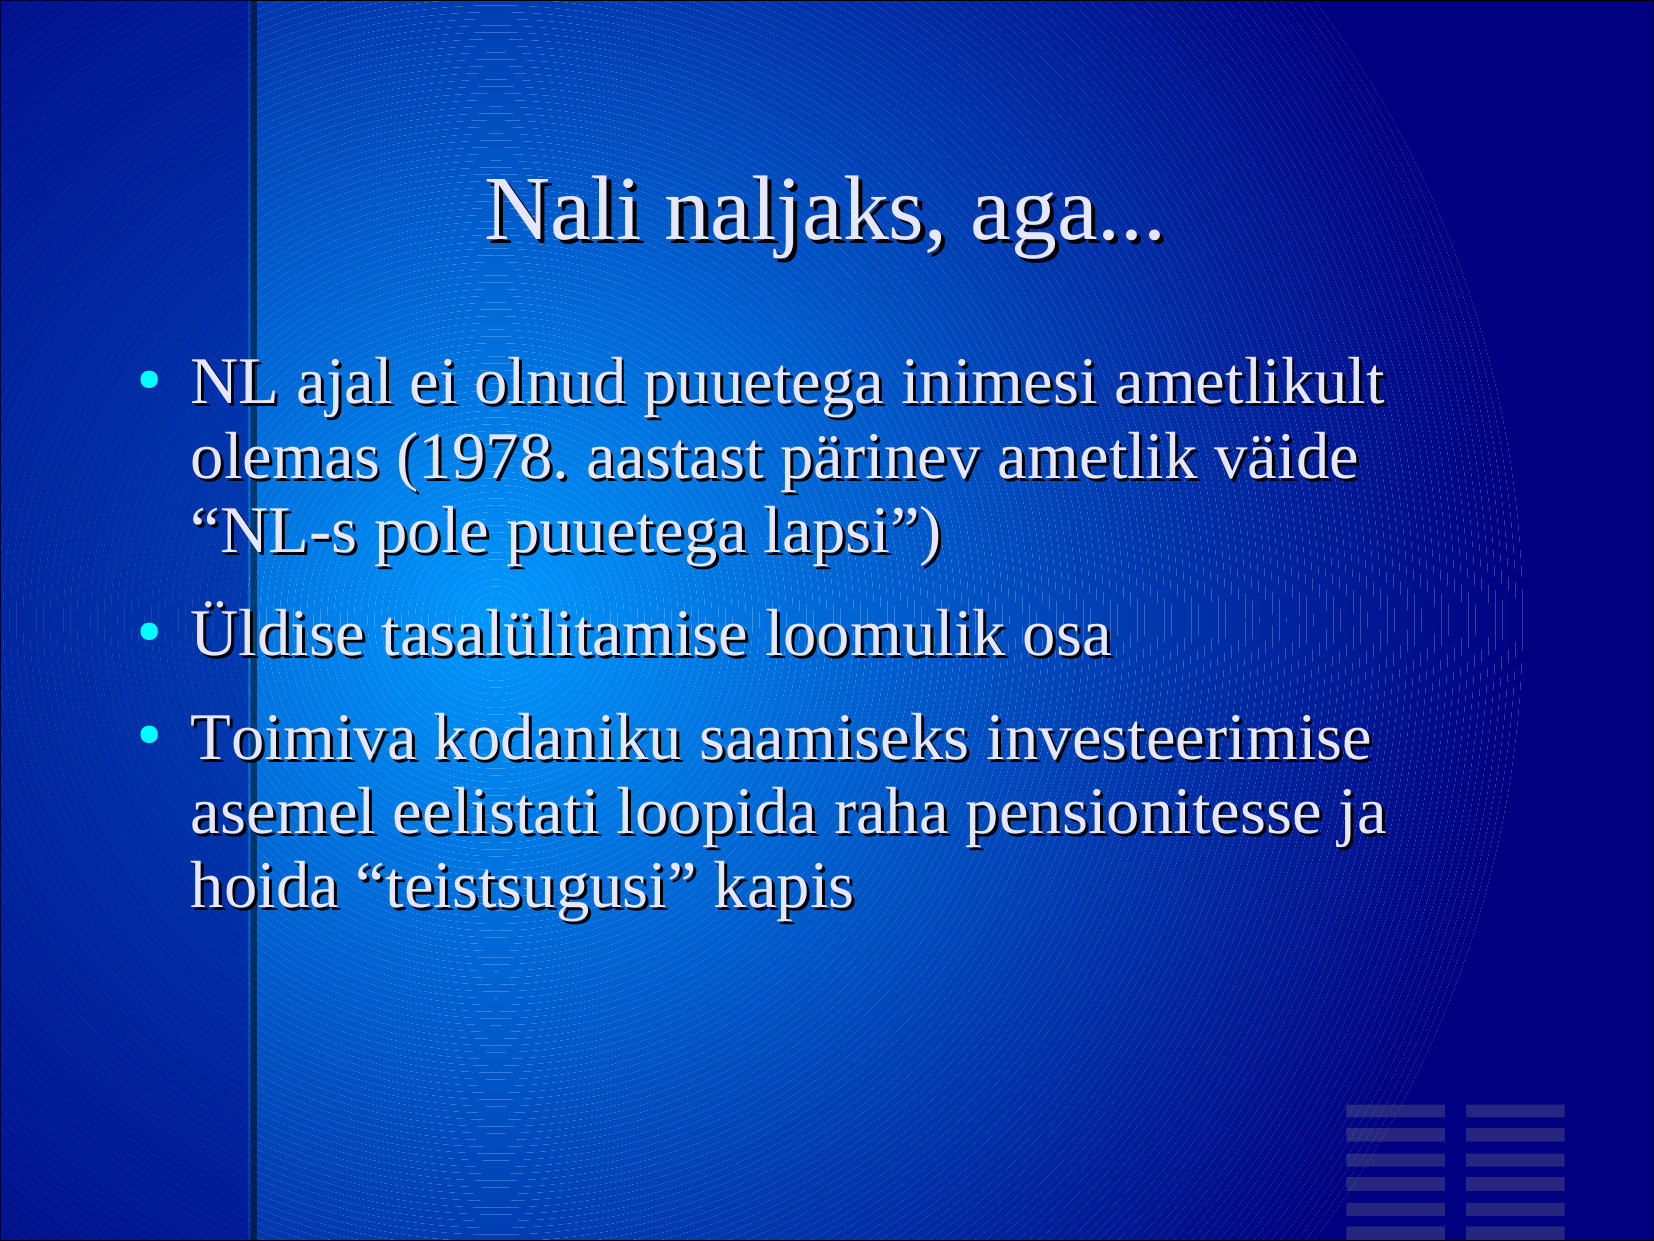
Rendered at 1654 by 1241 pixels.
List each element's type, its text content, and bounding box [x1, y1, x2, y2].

title Nali naljaks, aga... [119, 104, 1533, 313]
list NL ajal ei olnud puuetega inimesi ametlikult olemas (1978. aastast pärinev ametlik väide “NL-s pole puuetega lapsi”) Üldise tasalülitamise loomulik osa Toimiva kodaniku saamiseks investeerimise asemel eelistati loopida raha pensionitesse ja hoida “teistsugusi” kapis [119, 344, 1533, 1126]
